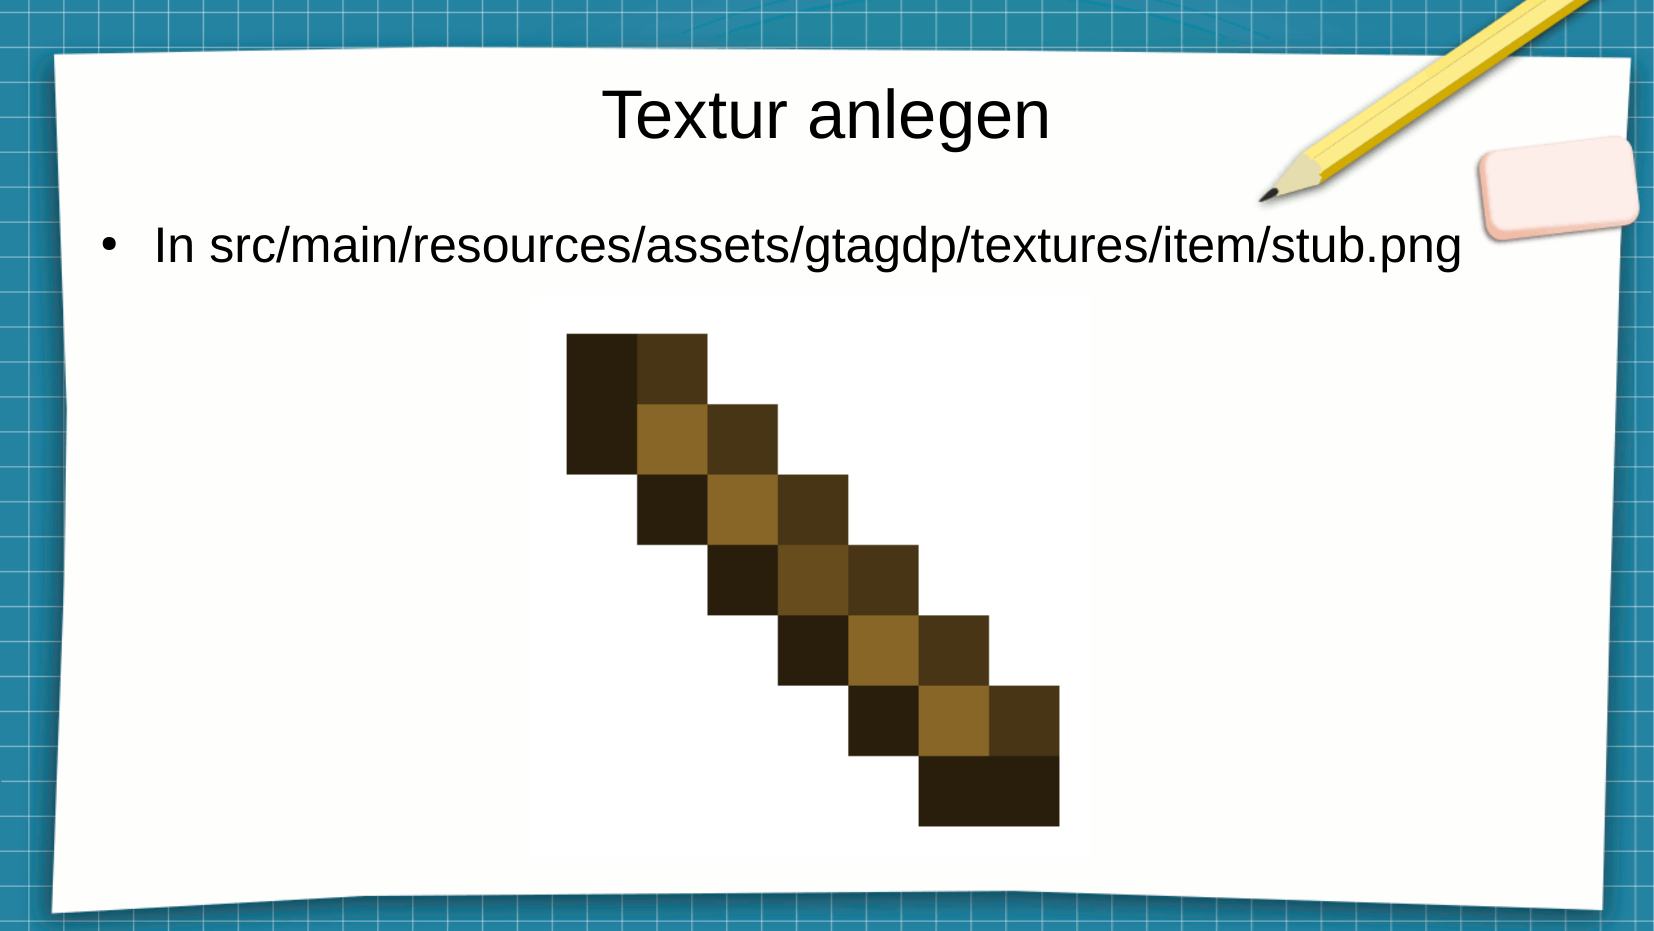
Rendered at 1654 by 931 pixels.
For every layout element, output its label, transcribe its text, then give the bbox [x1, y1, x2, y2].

picture [0, 0, 1654, 931]
list In src/main/resources/assets/gtagdp/textures/item/stub.png [82, 217, 1571, 758]
title Textur anlegen [82, 37, 1571, 193]
